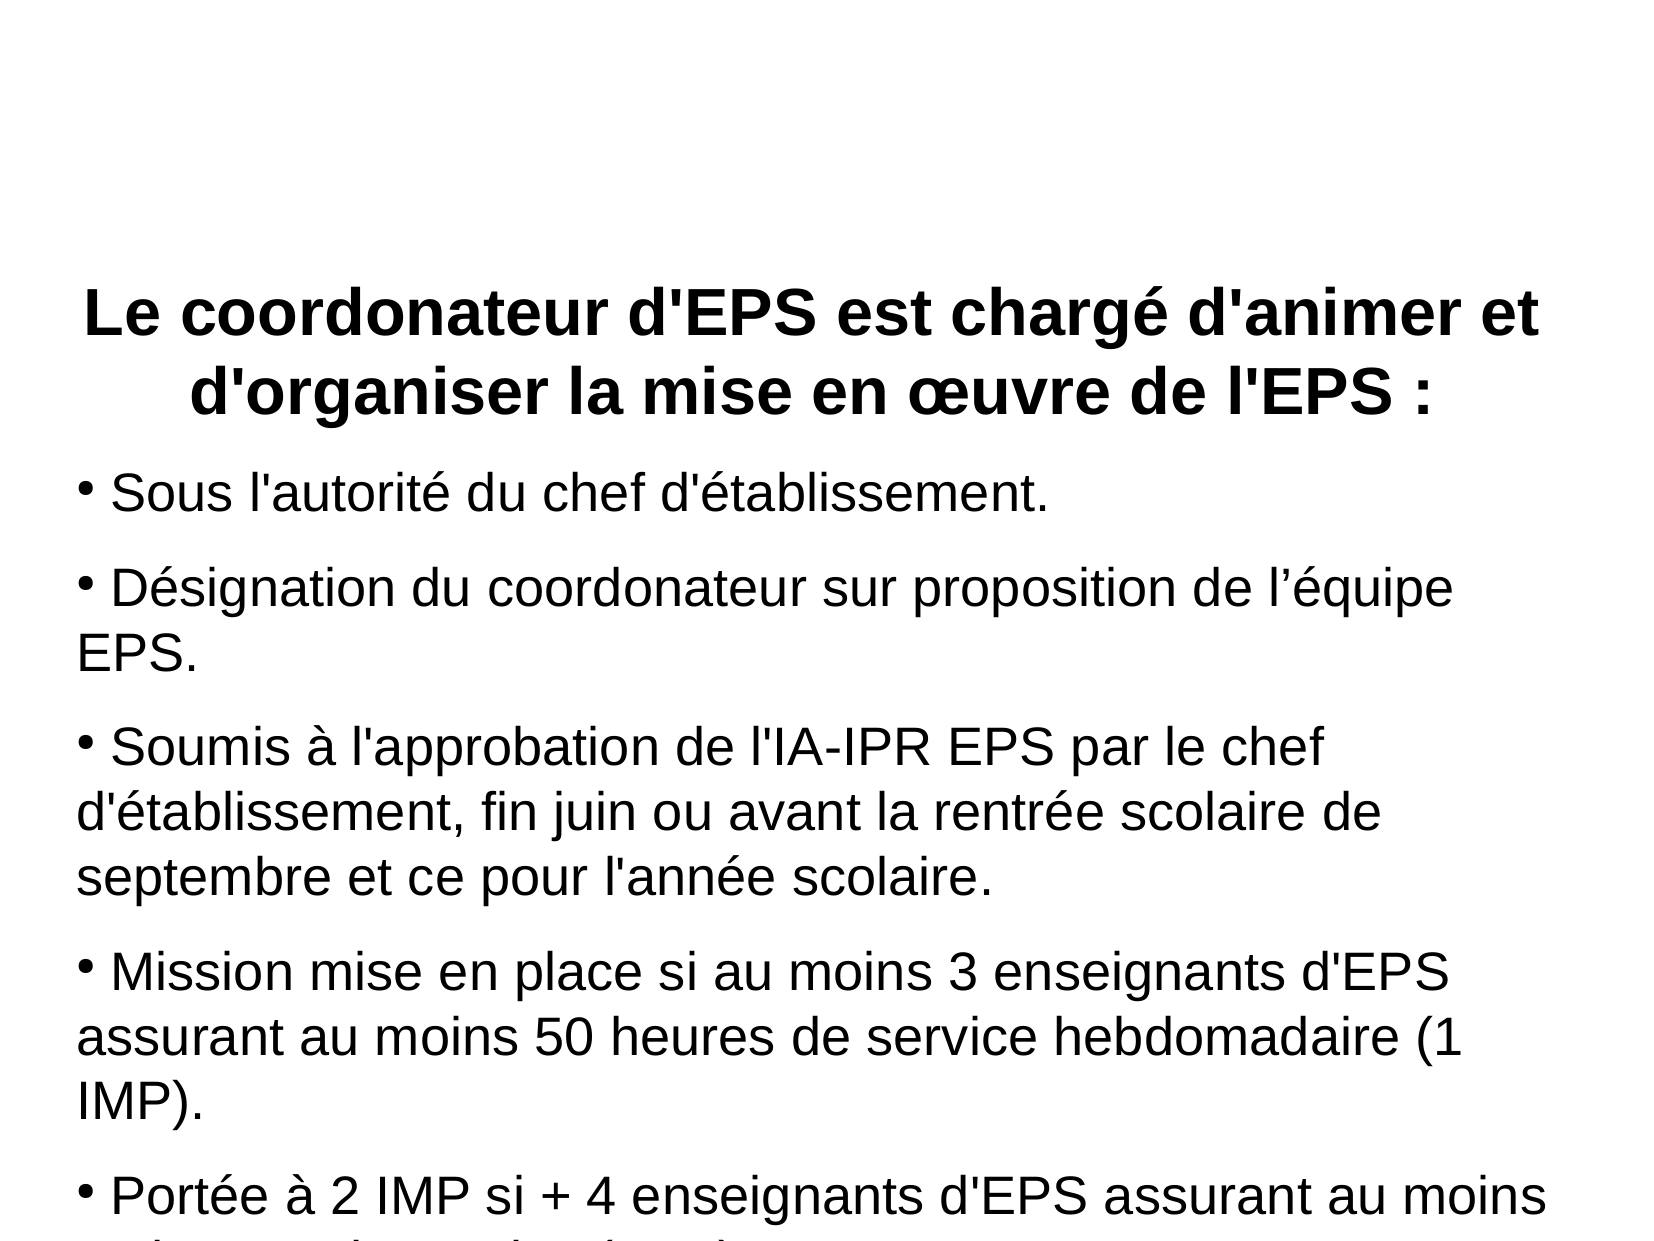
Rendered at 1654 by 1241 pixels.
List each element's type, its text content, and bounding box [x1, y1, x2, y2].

subtitle Le coordonateur d'EPS est chargé d'animer et d'organiser la mise en œuvre de l'EPS : Sous l'autorité du chef d'établissement. Désignation du coordonateur sur proposition de l’équipe EPS. Soumis à l'approbation de l'IA-IPR EPS par le chef d'établissement, fin juin ou avant la rentrée scolaire de septembre et ce pour l'année scolaire. Mission mise en place si au moins 3 enseignants d'EPS assurant au moins 50 heures de service hebdomadaire (1 IMP). Portée à 2 IMP si + 4 enseignants d'EPS assurant au moins 80 heures de service (ETP). Une lettre de mission définit les IMP. [76, 49, 1571, 1175]
